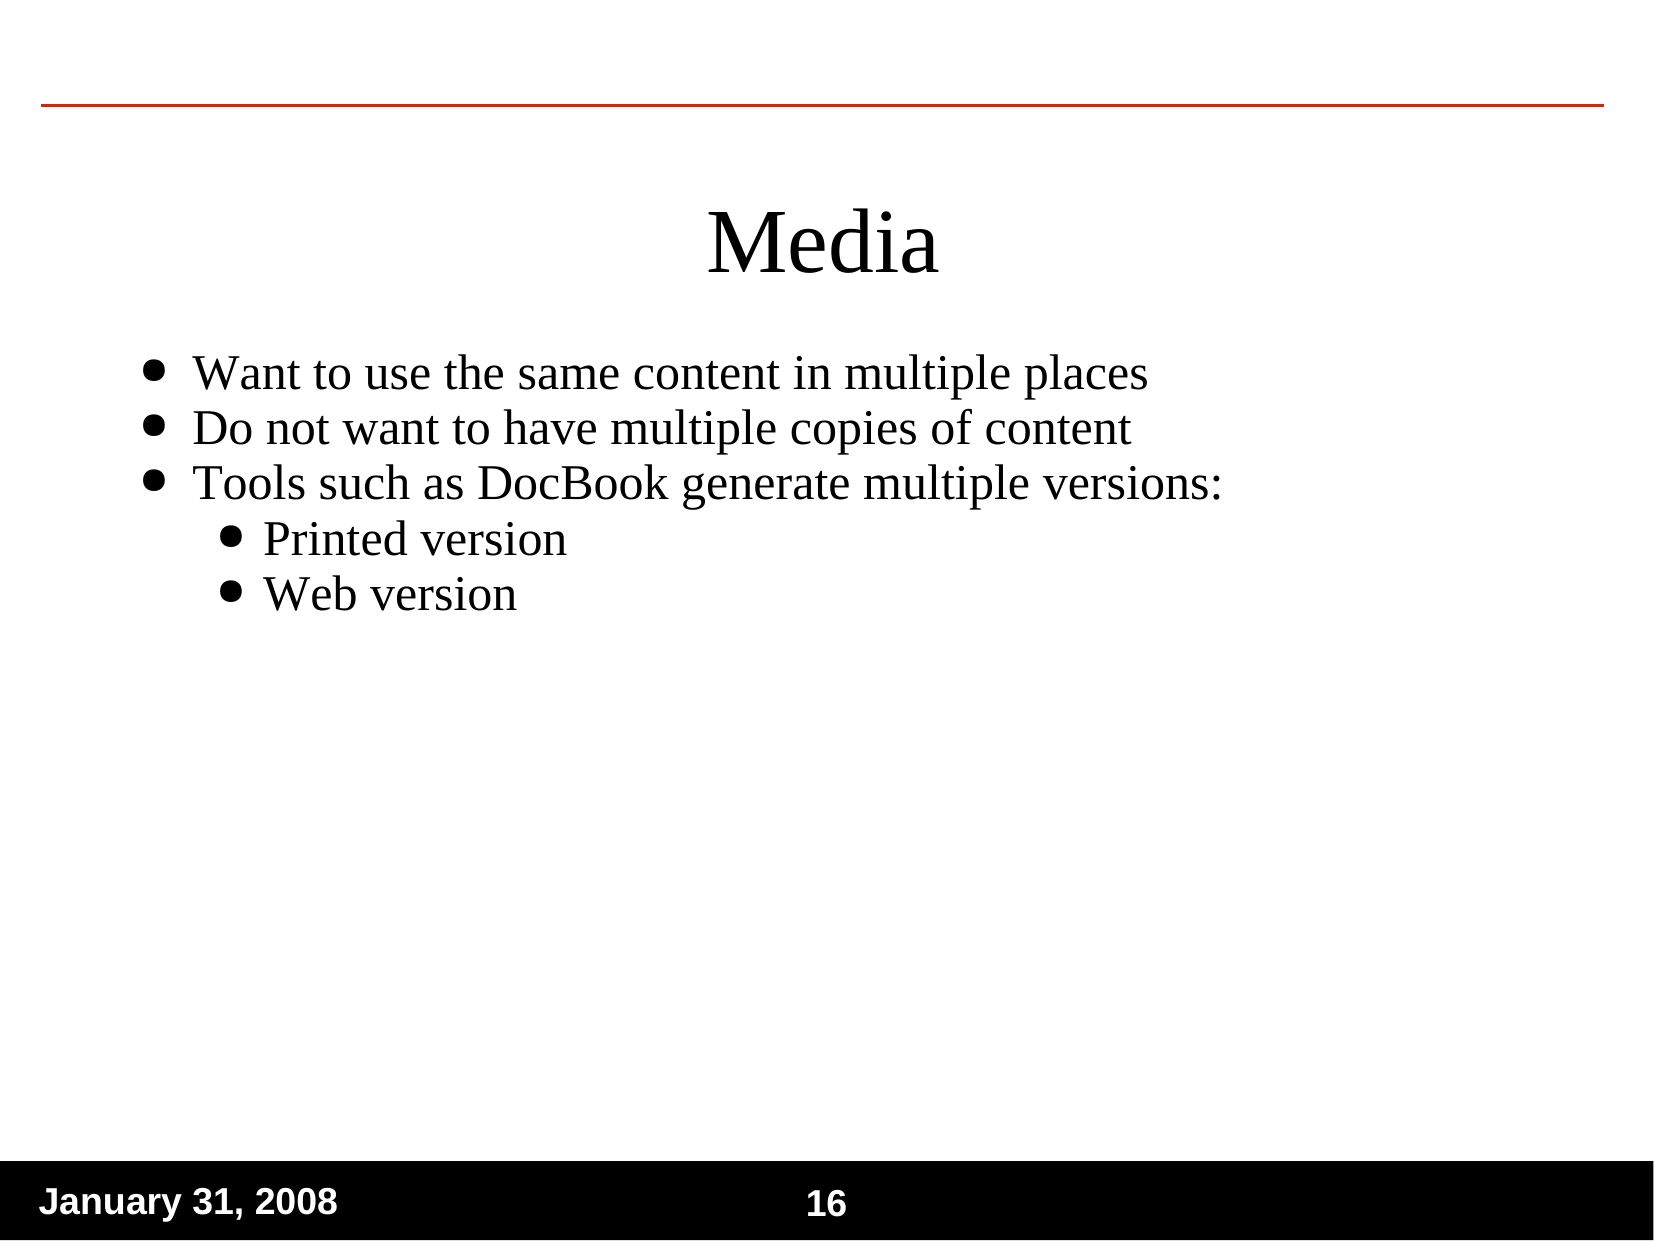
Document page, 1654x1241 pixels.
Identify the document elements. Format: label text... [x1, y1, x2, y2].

title Media [117, 137, 1530, 346]
list Want to use the same content in multiple places Do not want to have multiple copies of content Tools such as DocBook generate multiple versions: Printed version Web version [121, 344, 1534, 1127]
